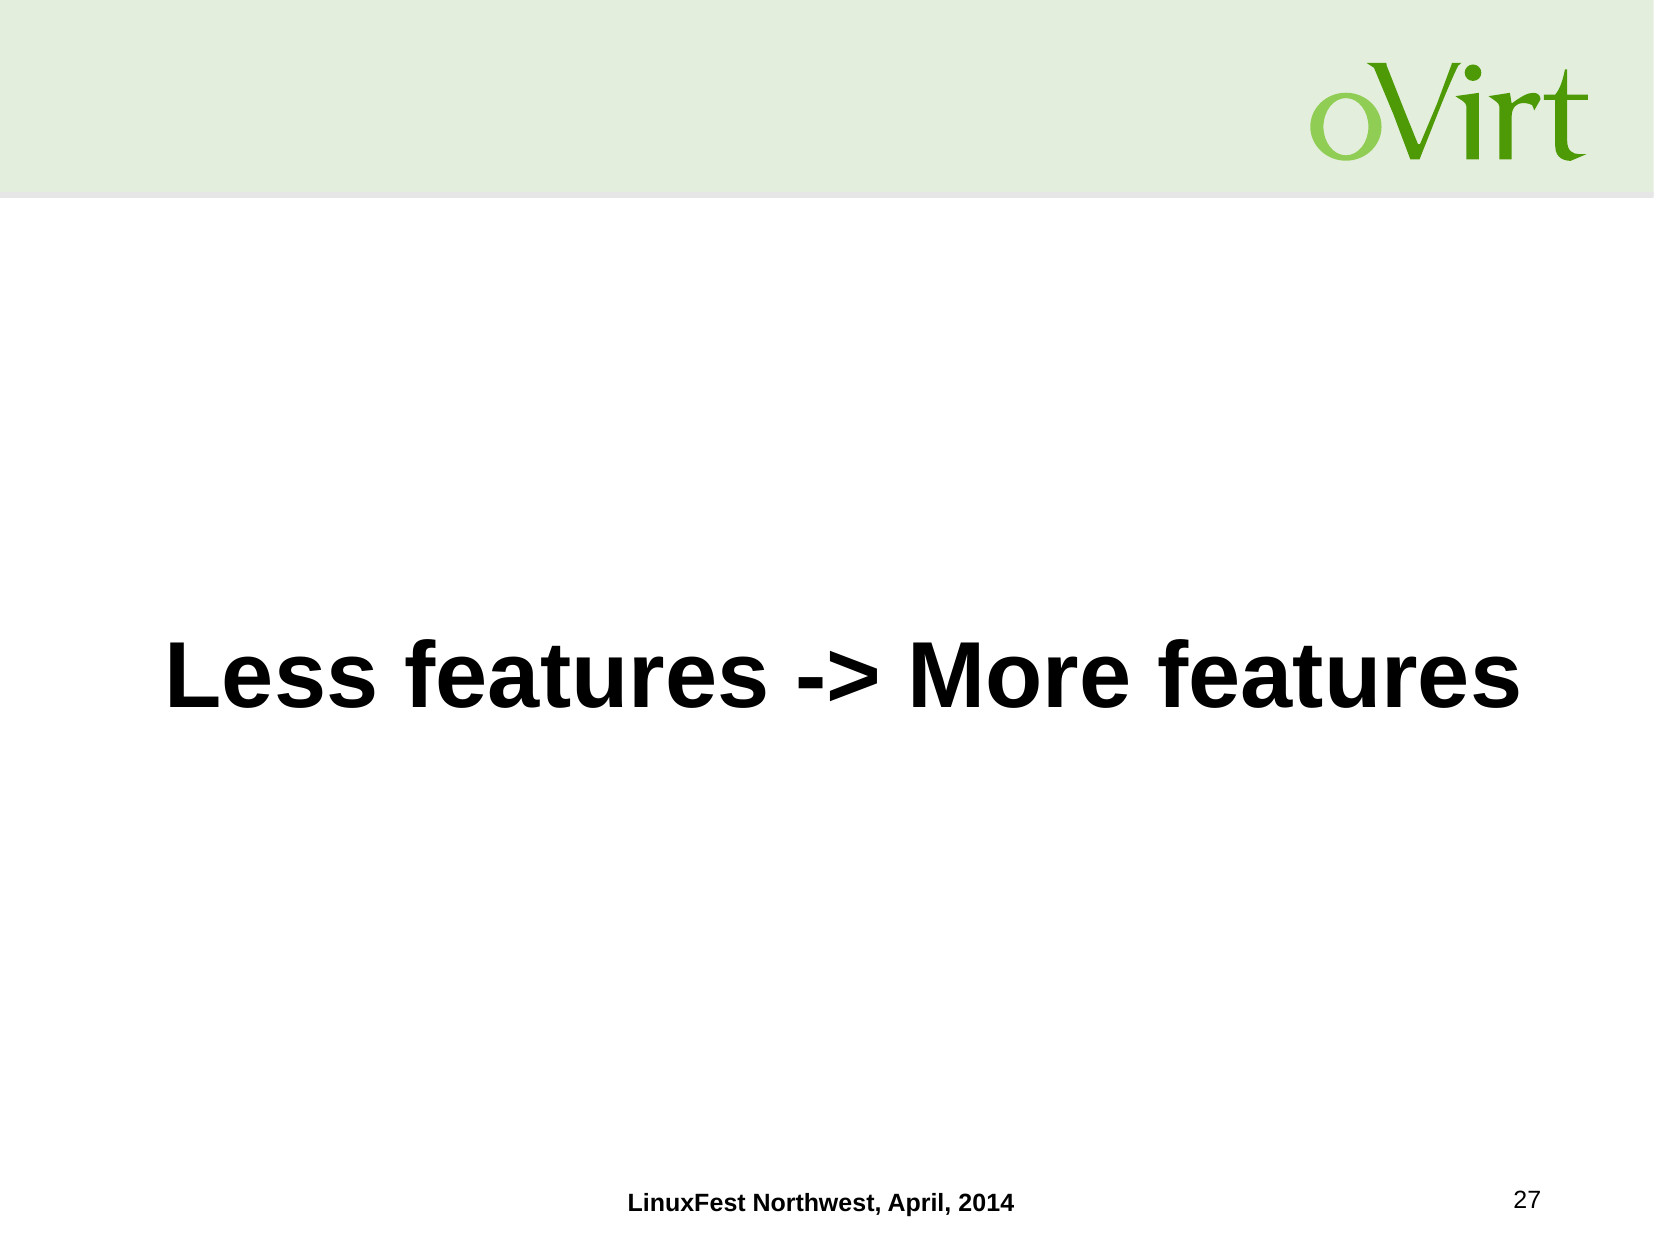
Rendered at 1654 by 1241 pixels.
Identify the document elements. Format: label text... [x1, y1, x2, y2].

text_box Less features -> More features [150, 615, 1654, 750]
